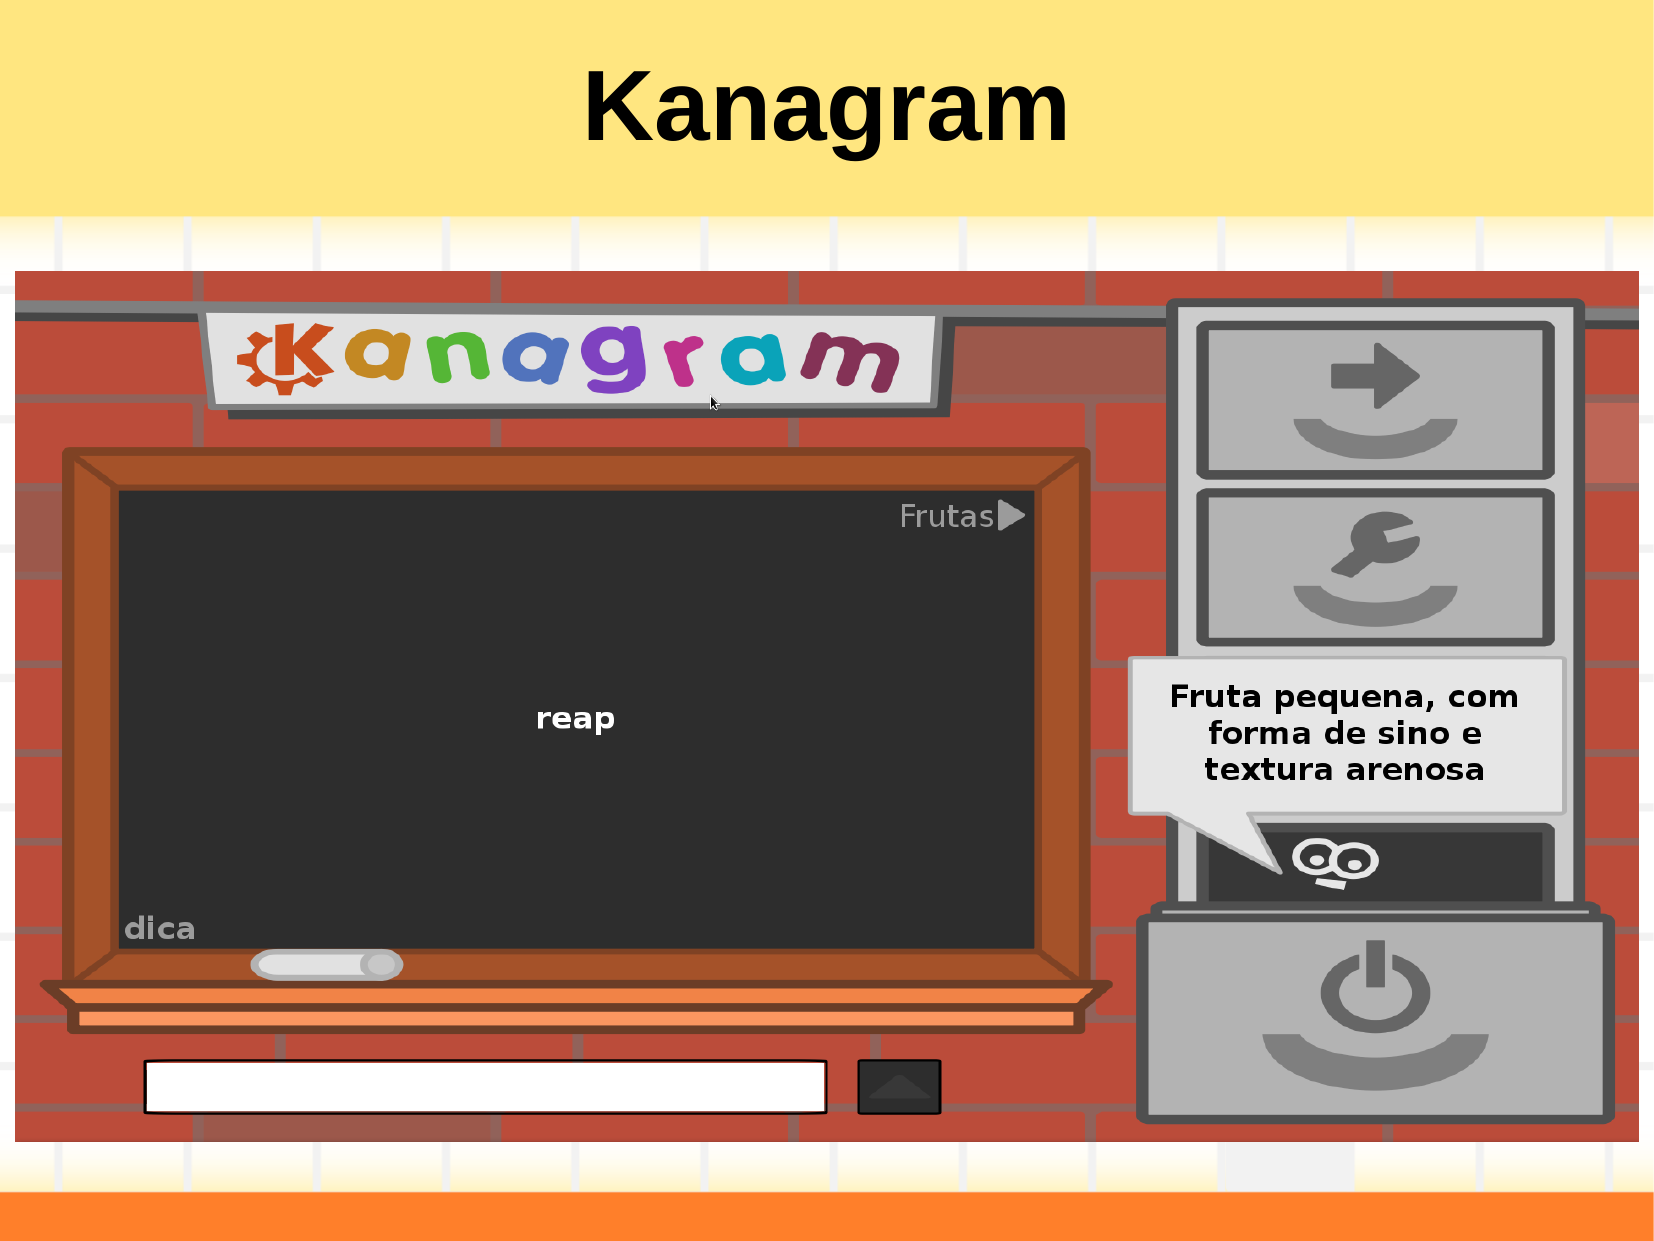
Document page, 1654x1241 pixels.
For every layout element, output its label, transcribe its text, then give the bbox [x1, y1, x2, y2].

title Kanagram [82, 49, 1571, 257]
picture [0, 0, 1654, 1241]
